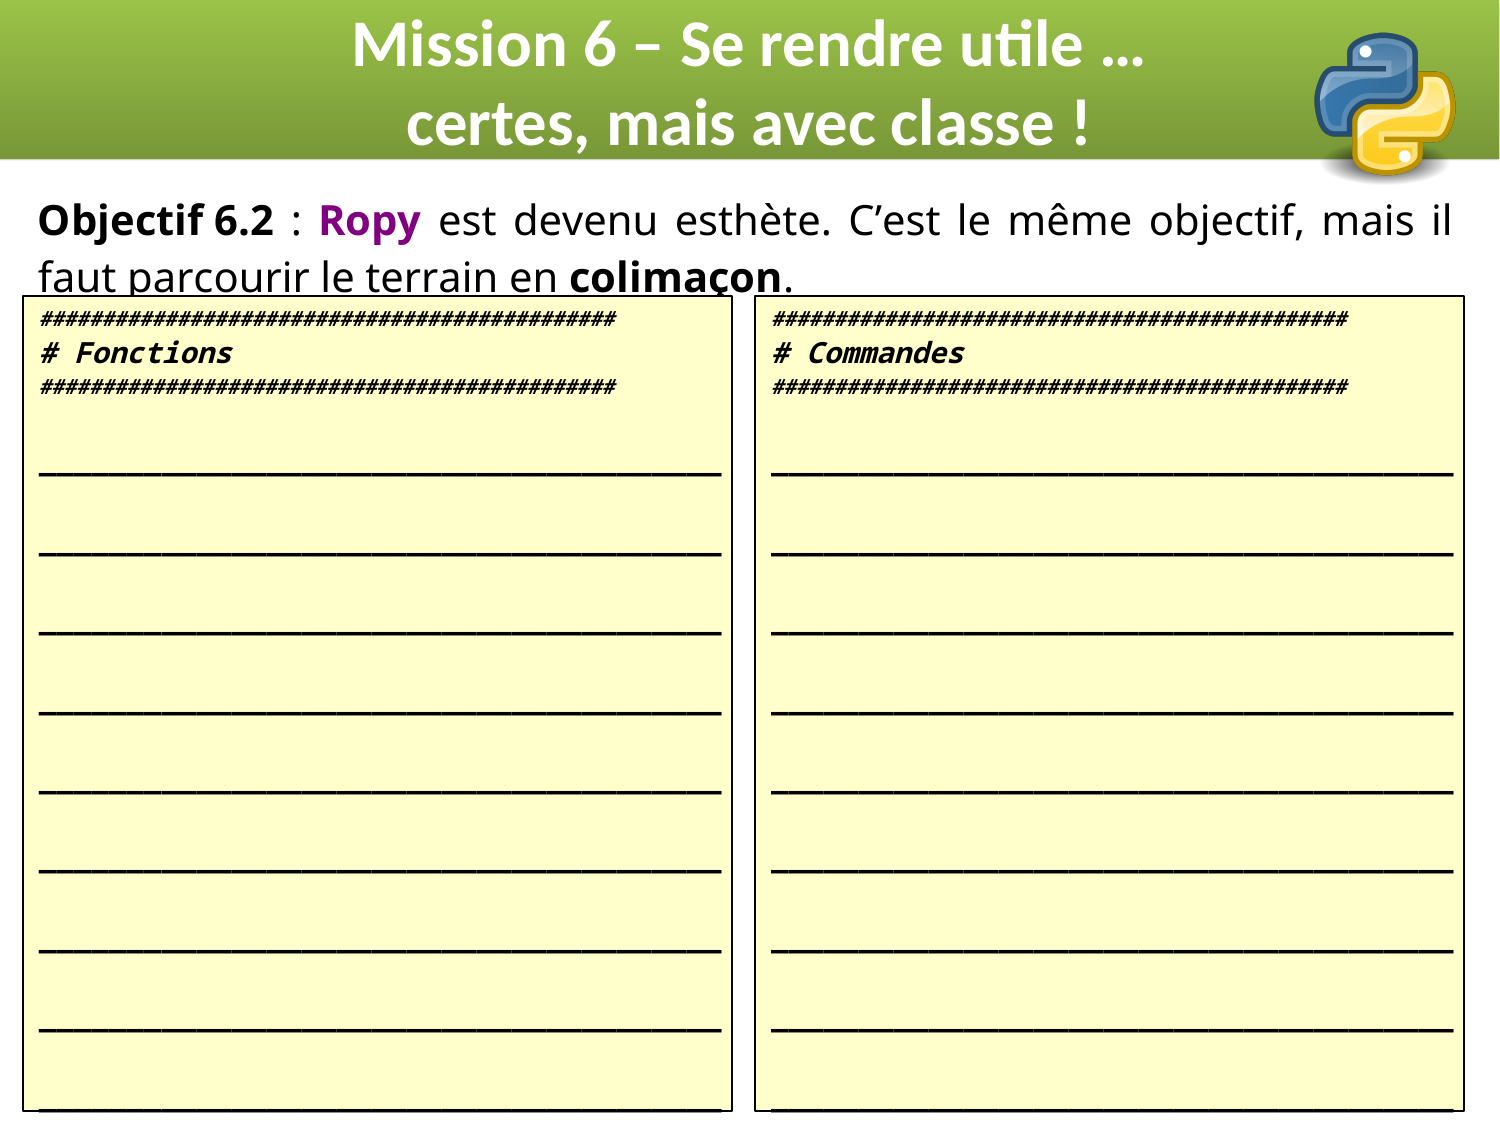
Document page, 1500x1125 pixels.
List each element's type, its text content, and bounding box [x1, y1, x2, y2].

text_box ############################################## # Commandes ############################################## _______________________________________ _______________________________________ _______________________________________ _______________________________________ _______________________________________ _______________________________________ _______________________________________ _______________________________________ _______________________________________ _______________________________________ _______________________________________ _______________________________________ [755, 295, 1465, 1111]
text_box Mission 6 – Se rendre utile … certes, mais avec classe ! [0, 0, 1500, 159]
text_box Objectif 6.2 : Ropy est devenu esthète. C’est le même objectif, mais il faut parcourir le terrain en colimaçon. [23, 183, 1469, 282]
picture [1305, 29, 1465, 183]
text_box ############################################## # Fonctions ############################################## _______________________________________ _______________________________________ _______________________________________ _______________________________________ _______________________________________ _______________________________________ _______________________________________ _______________________________________ _______________________________________ _______________________________________ _______________________________________ _______________________________________ [23, 295, 732, 1111]
